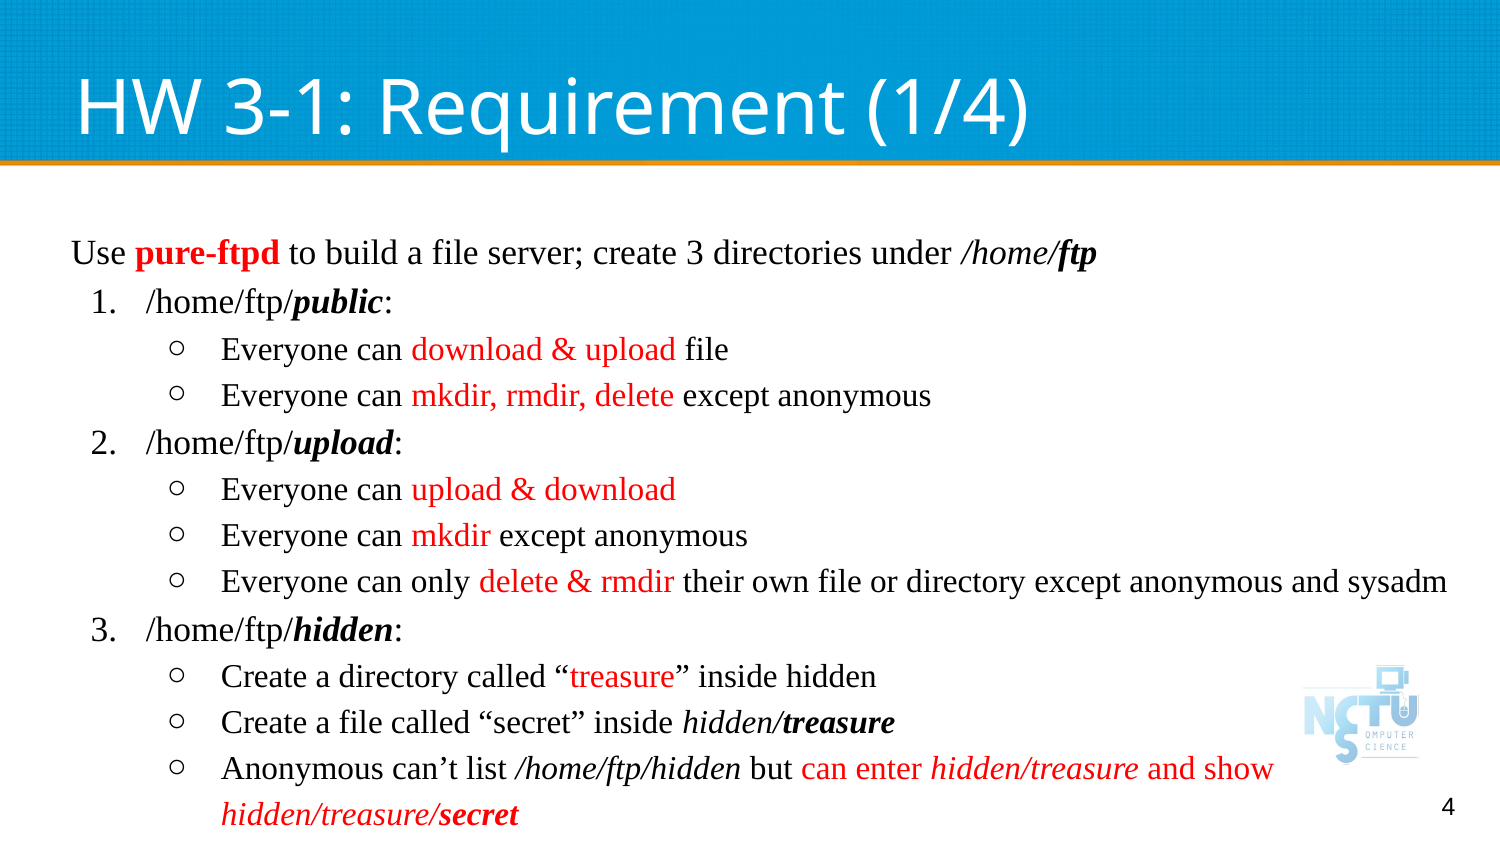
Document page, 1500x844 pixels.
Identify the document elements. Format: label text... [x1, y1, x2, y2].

title HW 3-1: Requirement (1/4) [74, 33, 1425, 175]
list Use pure-ftpd to build a file server; create 3 directories under /home/ftp /home/ftp/public: Everyone can download & upload file Everyone can mkdir, rmdir, delete except anonymous /home/ftp/upload: Everyone can upload & download Everyone can mkdir except anonymous Everyone can only delete & rmdir their own file or directory except anonymous and sysadm /home/ftp/hidden: Create a directory called “treasure” inside hidden Create a file called “secret” inside hidden/treasure Anonymous can’t list /home/ftp/hidden but can enter hidden/treasure and show hidden/treasure/secret [70, 223, 1454, 780]
picture [0, 160, 1500, 844]
slide_number <number> [1403, 779, 1494, 844]
